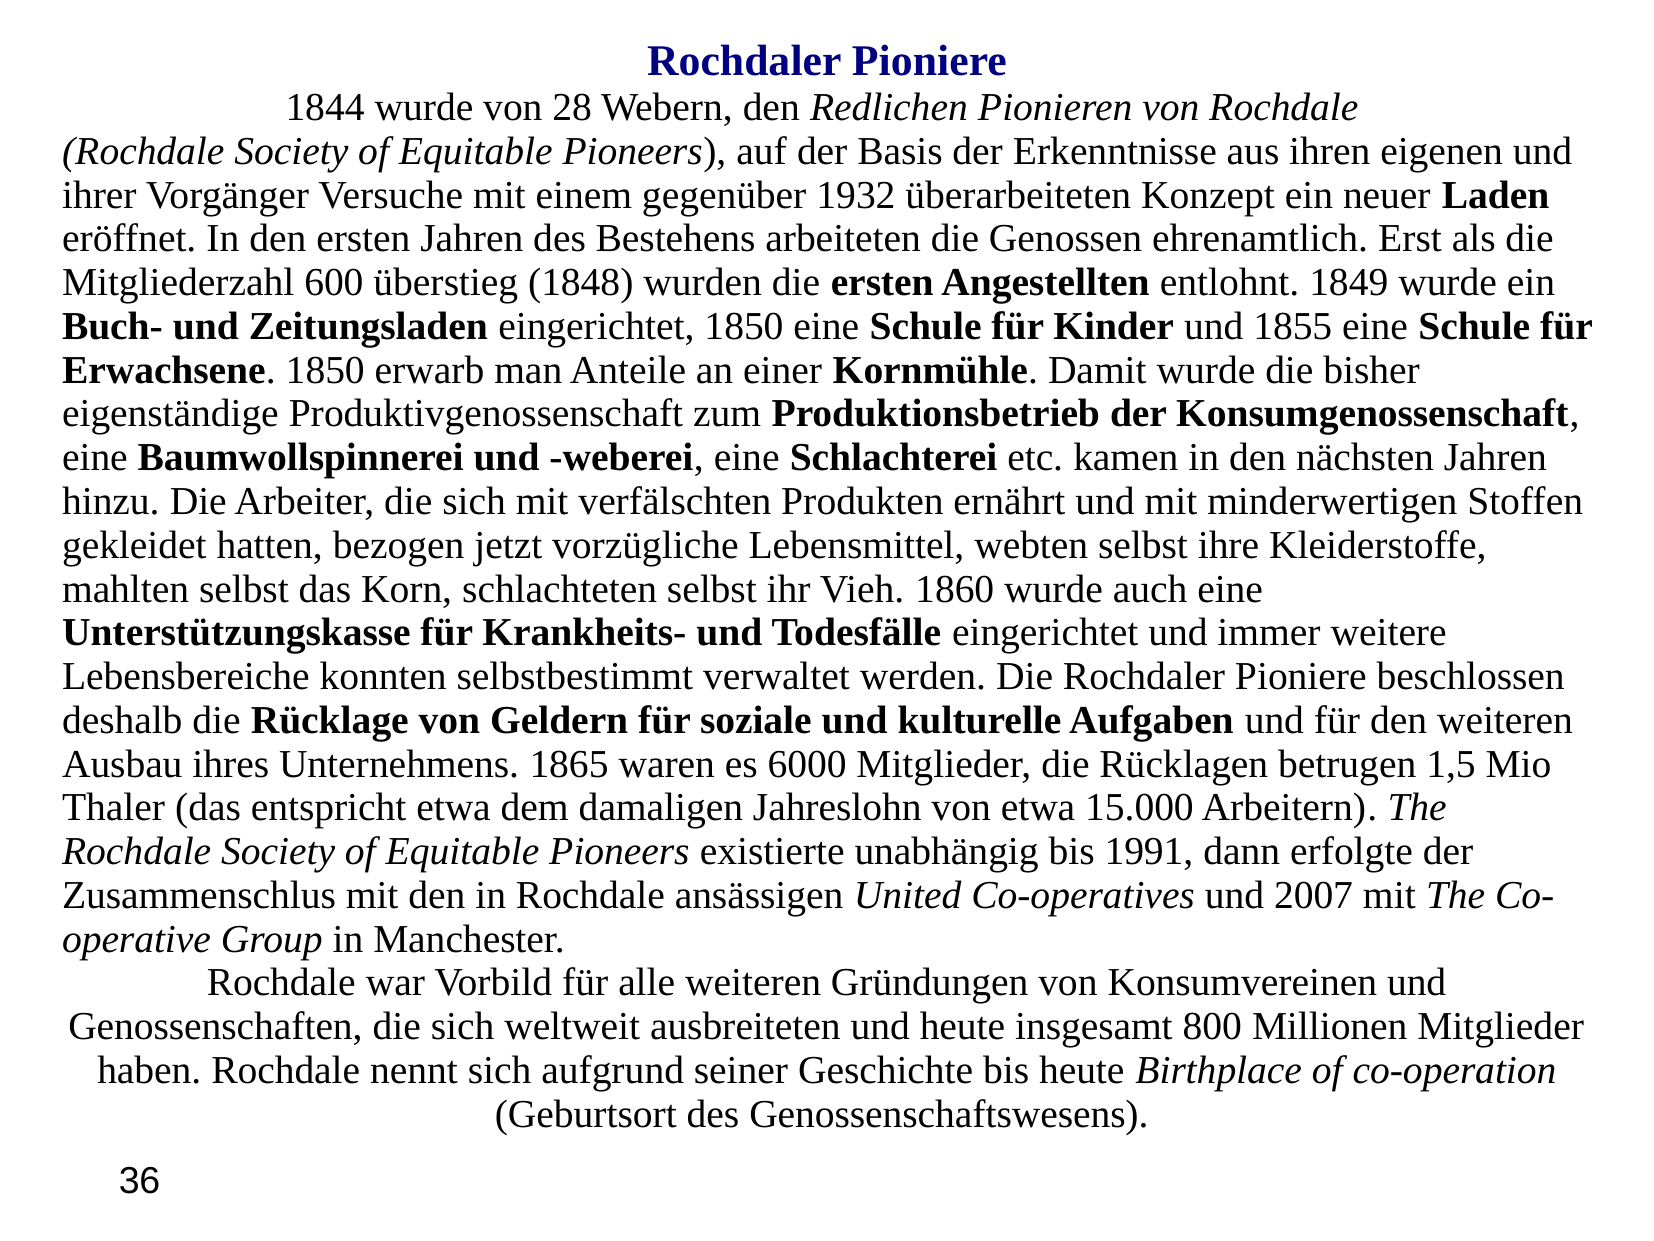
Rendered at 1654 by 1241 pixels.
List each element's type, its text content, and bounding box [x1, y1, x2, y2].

text_box <Nummer> [104, 1152, 322, 1223]
text_box Rochdaler Pioniere 1844 wurde von 28 Webern, den Redlichen Pionieren von Rochdale (Rochdale Society of Equitable Pioneers), auf der Basis der Erkenntnisse aus ihren eigenen und ihrer Vorgänger Versuche mit einem gegenüber 1932 überarbeiteten Konzept ein neuer Laden eröffnet. In den ersten Jahren des Bestehens arbeiteten die Genossen ehrenamtlich. Erst als die Mitgliederzahl 600 überstieg (1848) wurden die ersten Angestellten entlohnt. 1849 wurde ein Buch- und Zeitungsladen eingerichtet, 1850 eine Schule für Kinder und 1855 eine Schule für Erwachsene. 1850 erwarb man Anteile an einer Kornmühle. Damit wurde die bisher eigenständige Produktivgenossenschaft zum Produktionsbetrieb der Konsumgenossenschaft, eine Baumwollspinnerei und -weberei, eine Schlachterei etc. kamen in den nächsten Jahren hinzu. Die Arbeiter, die sich mit verfälschten Produkten ernährt und mit minderwertigen Stoffen gekleidet hatten, bezogen jetzt vorzügliche Lebensmittel, webten selbst ihre Kleiderstoffe, mahlten selbst das Korn, schlachteten selbst ihr Vieh. 1860 wurde auch eine Unterstützungskasse für Krankheits- und Todesfälle eingerichtet und immer weitere Lebensbereiche konnten selbstbestimmt verwaltet werden. Die Rochdaler Pioniere beschlossen deshalb die Rücklage von Geldern für soziale und kulturelle Aufgaben und für den weiteren Ausbau ihres Unternehmens. 1865 waren es 6000 Mitglieder, die Rücklagen betrugen 1,5 Mio Thaler (das entspricht etwa dem damaligen Jahreslohn von etwa 15.000 Arbeitern). The Rochdale Society of Equitable Pioneers existierte unabhängig bis 1991, dann erfolgte der Zusammenschlus mit den in Rochdale ansässigen United Co-operatives und 2007 mit The Co-operative Group in Manchester. Rochdale war Vorbild für alle weiteren Gründungen von Konsumvereinen und Genossenschaften, die sich weltweit ausbreiteten und heute insgesamt 800 Millionen Mitglieder haben. Rochdale nennt sich aufgrund seiner Geschichte bis heute Birthplace of co-operation (Geburtsort des Genossenschaftswesens). [47, 29, 1613, 1144]
